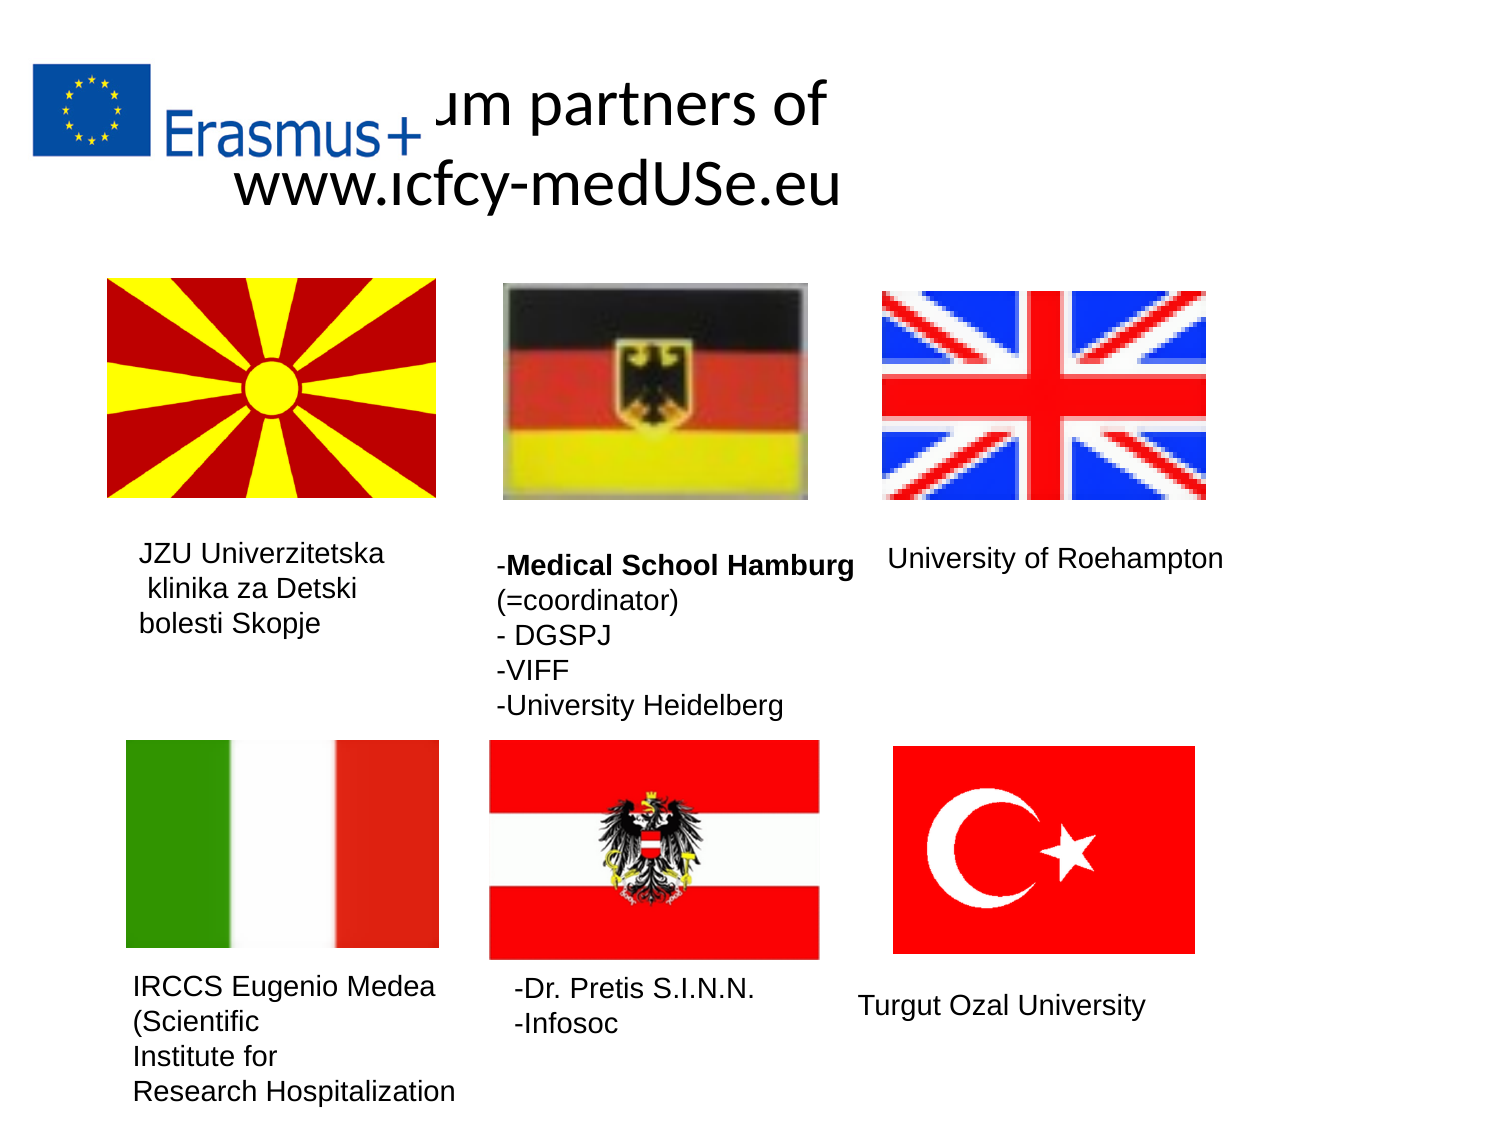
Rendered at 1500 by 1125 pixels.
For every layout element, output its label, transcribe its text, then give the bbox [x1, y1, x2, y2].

text_box -Medical School Hamburg (=coordinator) - DGSPJ -VIFF -University Heidelberg [481, 538, 873, 731]
picture [489, 740, 820, 960]
title The consortium partners of www.icfcy-medUSe.eu [75, 45, 1426, 233]
text_box -Dr. Pretis S.I.N.N. -Infosoc [499, 961, 741, 1048]
picture [882, 291, 1206, 500]
text_box Turgut Ozal University [842, 979, 1136, 1030]
picture [107, 278, 436, 498]
picture [893, 746, 1195, 954]
picture [503, 283, 808, 501]
text_box JZU Univerzitetska klinika za Detski bolesti Skopje [123, 527, 374, 649]
text_box University of Roehampton [872, 531, 1216, 582]
picture [126, 740, 439, 948]
text_box IRCCS Eugenio Medea (Scientific Institute for Research Hospitalization [117, 960, 448, 1117]
picture [22, 55, 436, 172]
